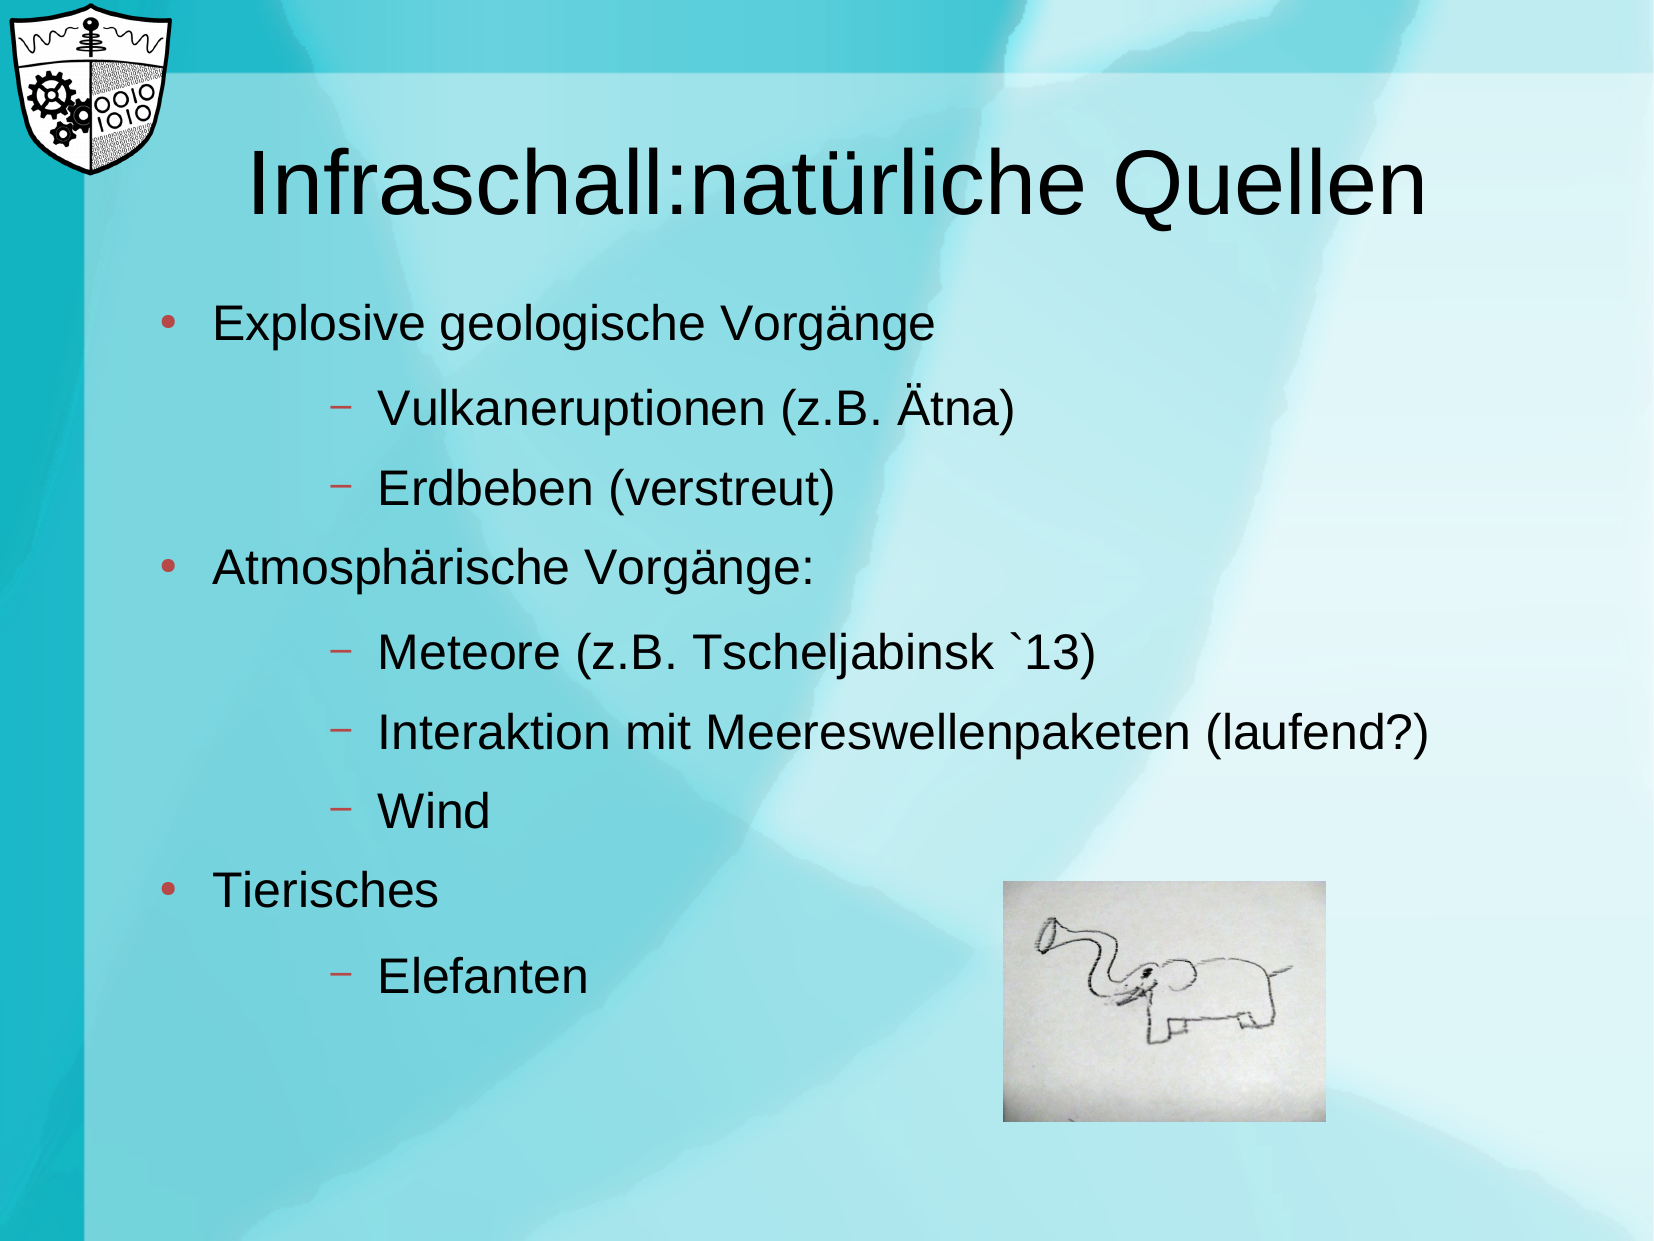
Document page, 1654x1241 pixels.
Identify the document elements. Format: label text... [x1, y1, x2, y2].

list Explosive geologische Vorgänge Vulkaneruptionen (z.B. Ätna) Erdbeben (verstreut) Atmosphärische Vorgänge: Meteore (z.B. Tscheljabinsk `13) Interaktion mit Meereswellenpaketen (laufend?) Wind Tierisches Elefanten [141, 295, 1506, 1215]
picture [0, 0, 1654, 1241]
title Infraschall:natürliche Quellen [94, 78, 1583, 287]
